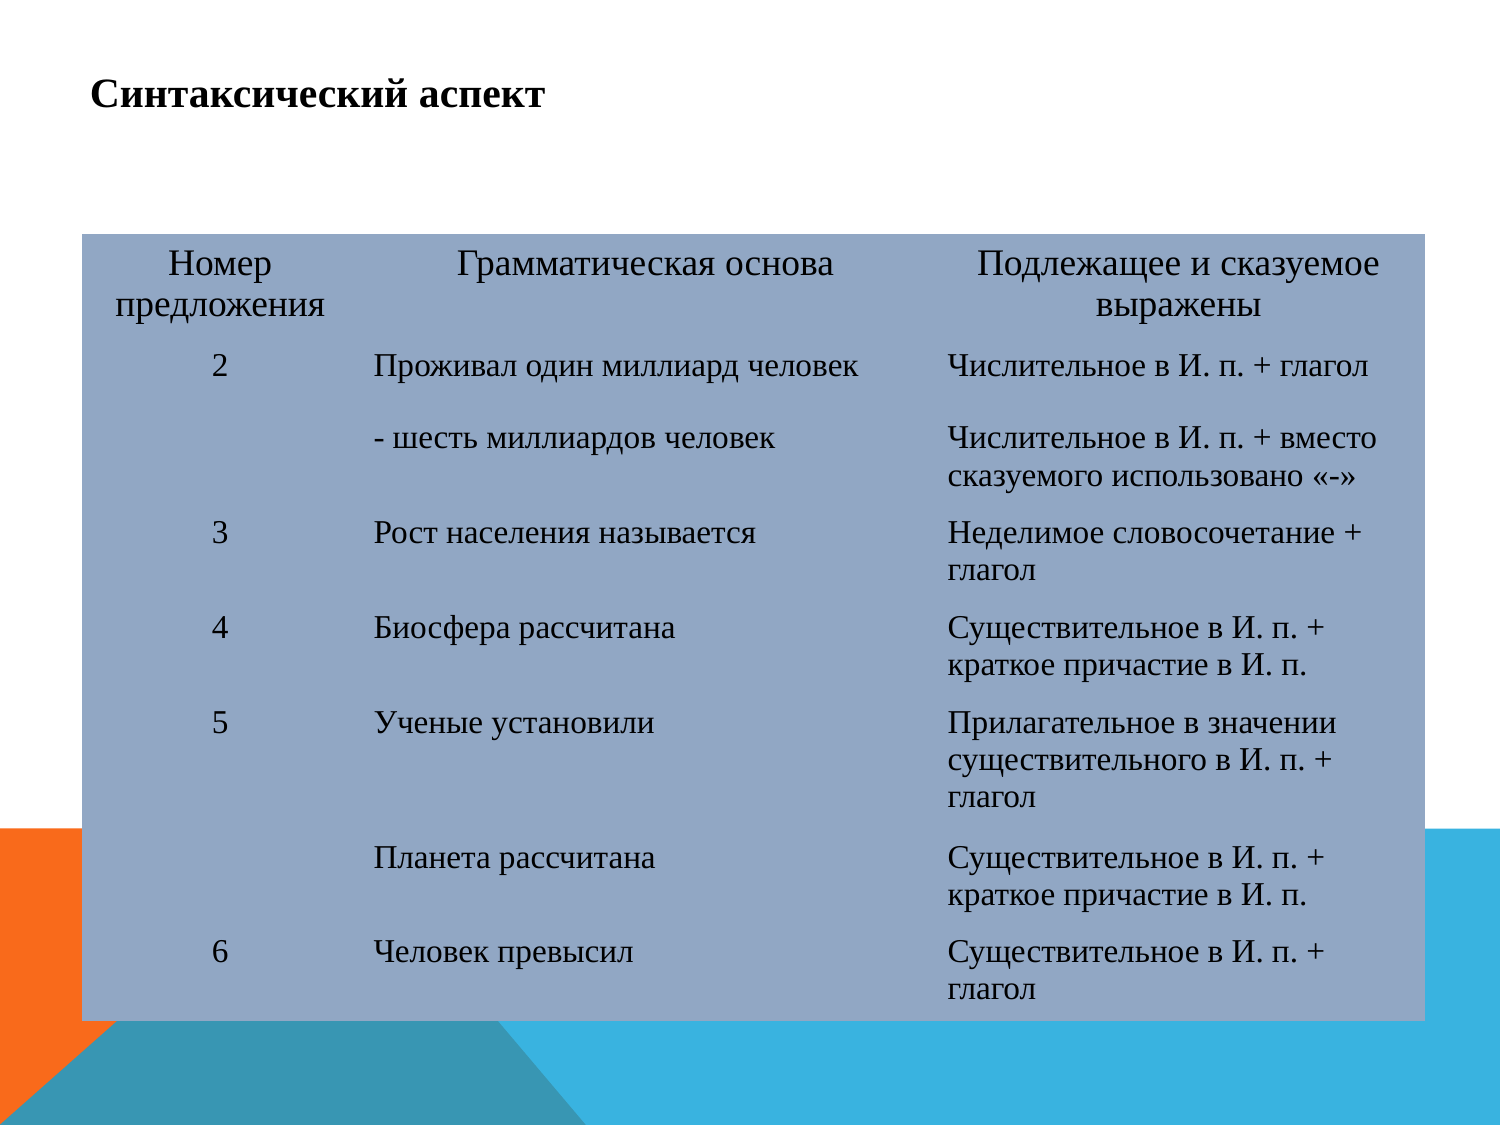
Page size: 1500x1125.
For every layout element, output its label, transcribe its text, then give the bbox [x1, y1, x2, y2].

table_cell Ученые установили [359, 696, 933, 831]
table_cell - шесть миллиардов человек [359, 412, 933, 506]
table_cell Числительное в И. п. + глагол [933, 339, 1425, 412]
table_cell Числительное в И. п. + вместо сказуемого использовано «-» [933, 412, 1425, 506]
table_cell 2 [82, 339, 359, 506]
table_header Подлежащее и сказуемое выражены [933, 234, 1425, 339]
table_cell Существительное в И. п. + глагол [933, 926, 1425, 1021]
table_cell 4 [82, 601, 359, 696]
table_cell Неделимое словосочетание + глагол [933, 506, 1425, 601]
table_cell Человек превысил [359, 926, 933, 1021]
table_cell 5 [82, 696, 359, 926]
table_header Номер предложения [82, 234, 359, 339]
table_cell Планета рассчитана [359, 831, 933, 926]
table_cell 3 [82, 506, 359, 601]
table_cell Существительное в И. п. + краткое причастие в И. п. [933, 601, 1425, 696]
title Синтаксический аспект [75, 58, 1425, 223]
table_cell Рост населения называется [359, 506, 933, 601]
table_cell Проживал один миллиард человек [359, 339, 933, 412]
table_cell Прилагательное в значении существительного в И. п. + глагол [933, 696, 1425, 831]
table_cell Существительное в И. п. + краткое причастие в И. п. [933, 831, 1425, 926]
table_header Грамматическая основа [359, 234, 933, 339]
table_cell Биосфера рассчитана [359, 601, 933, 696]
table_cell 6 [82, 926, 359, 1021]
